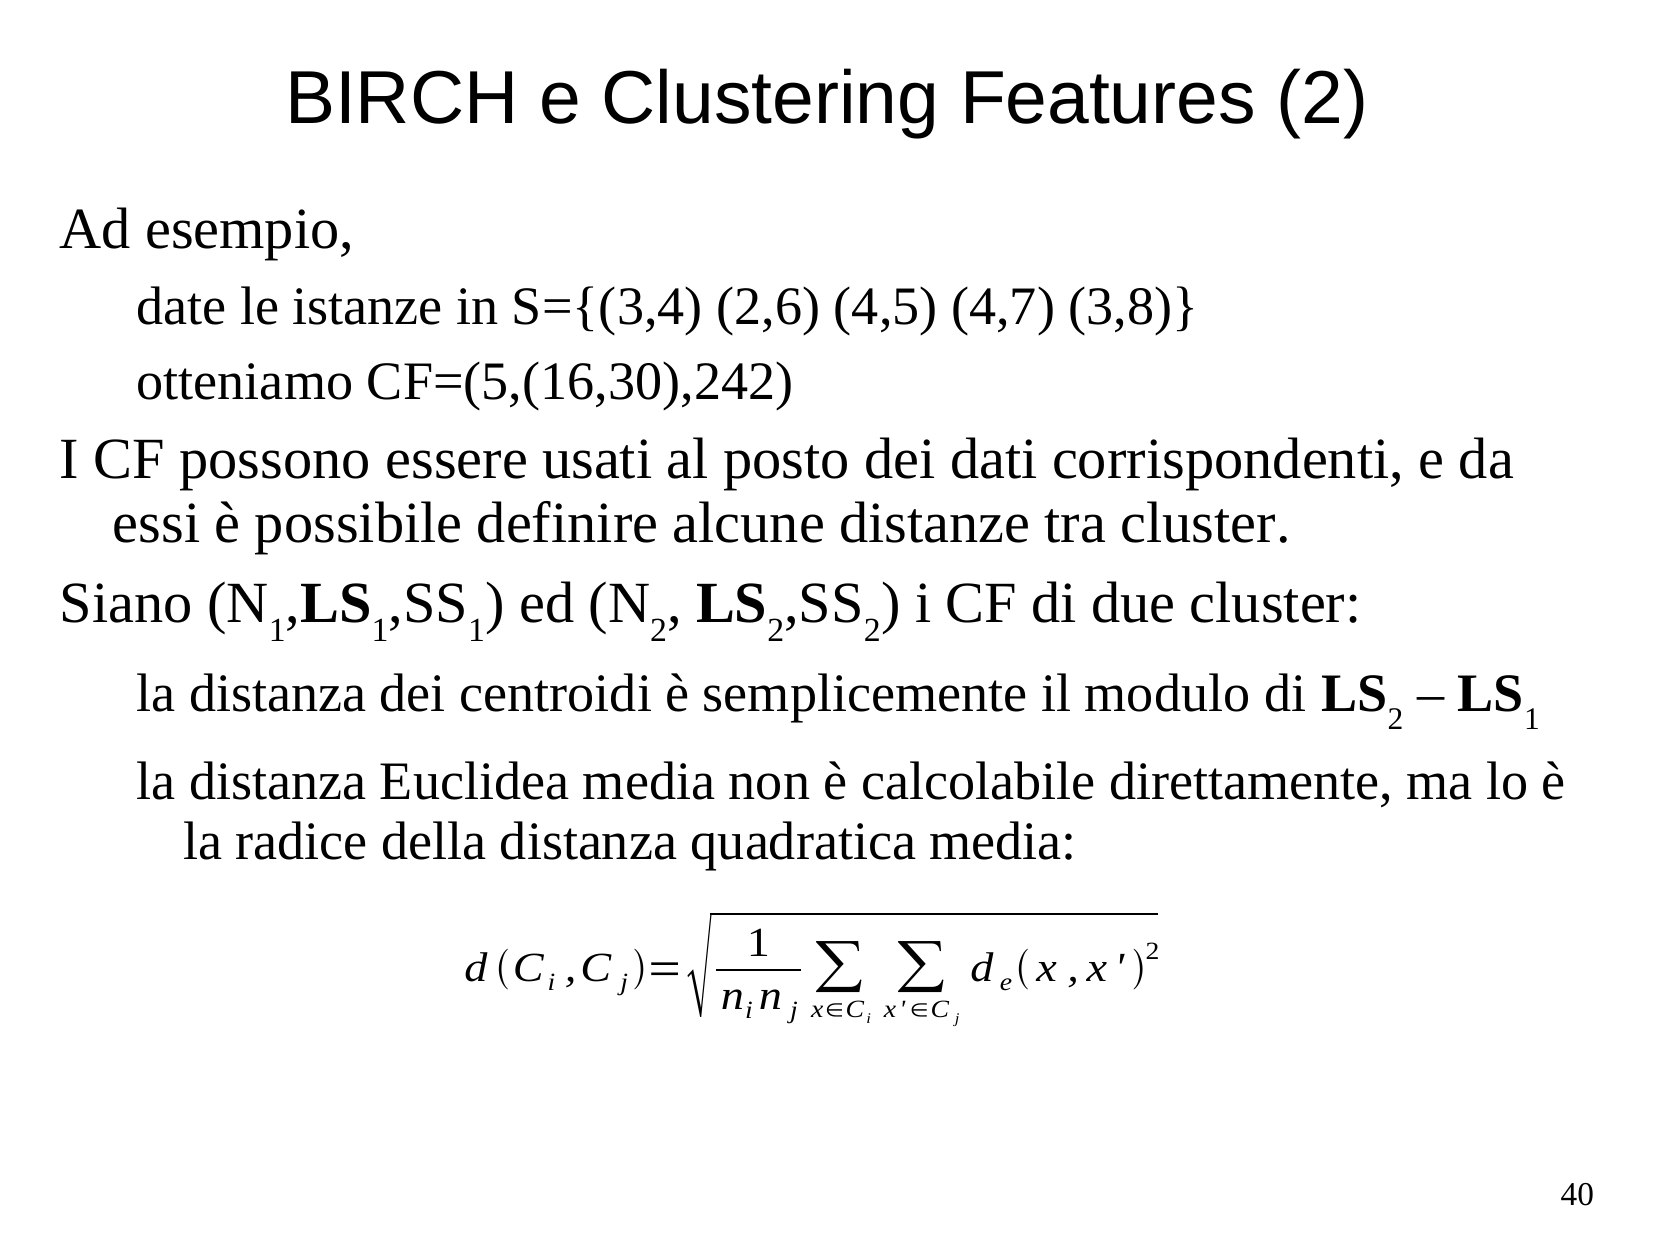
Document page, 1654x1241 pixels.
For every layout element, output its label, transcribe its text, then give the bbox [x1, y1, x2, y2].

title BIRCH e Clustering Features (2) [37, 30, 1617, 166]
chart [455, 911, 1166, 1027]
list Ad esempio, date le istanze in S={(3,4) (2,6) (4,5) (4,7) (3,8)} otteniamo CF=(5,(16,30),242) I CF possono essere usati al posto dei dati corrispondenti, e da essi è possibile definire alcune distanze tra cluster. Siano (N1,LS1,SS1) ed (N2, LS2,SS2) i CF di due cluster: la distanza dei centroidi è semplicemente il modulo di LS2 – LS1 la distanza Euclidea media non è calcolabile direttamente, ma lo è la radice della distanza quadratica media: [42, 196, 1612, 1187]
